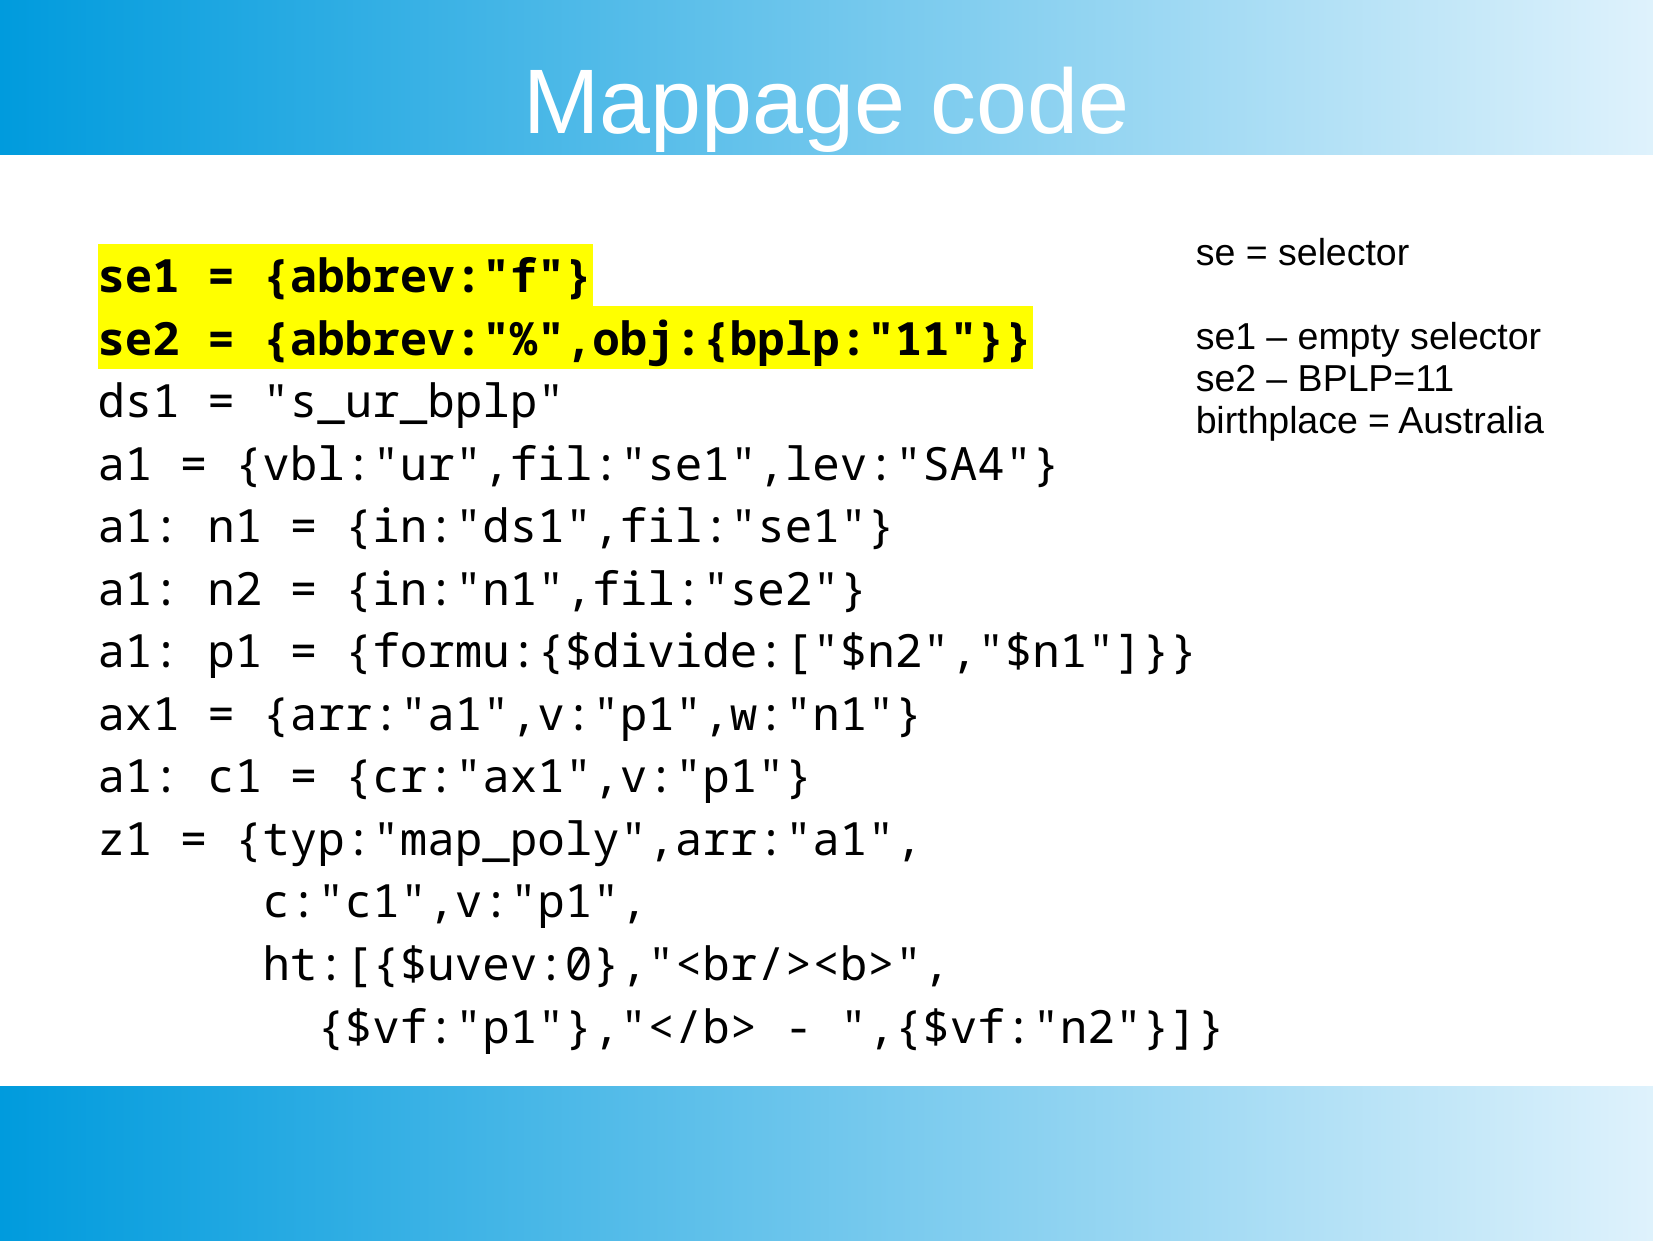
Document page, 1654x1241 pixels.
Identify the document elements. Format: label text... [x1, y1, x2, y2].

title Mappage code [82, 49, 1571, 155]
text_box se = selector se1 – empty selector se2 – BPLP=11 birthplace = Australia [1181, 224, 1619, 450]
text_box se1 = {abbrev:"f"} se2 = {abbrev:"%",obj:{bplp:"11"}} ds1 = "s_ur_bplp" a1 = {vbl:"ur",fil:"se1",lev:"SA4"} a1: n1 = {in:"ds1",fil:"se1"} a1: n2 = {in:"n1",fil:"se2"} a1: p1 = {formu:{$divide:["$n2","$n1"]}} ax1 = {arr:"a1",v:"p1",w:"n1"} a1: c1 = {cr:"ax1",v:"p1"} z1 = {typ:"map_poly",arr:"a1", c:"c1",v:"p1", ht:[{$uvev:0},"<br/><b>", {$vf:"p1"},"</b> - ",{$vf:"n2"}]} [82, 236, 1241, 969]
